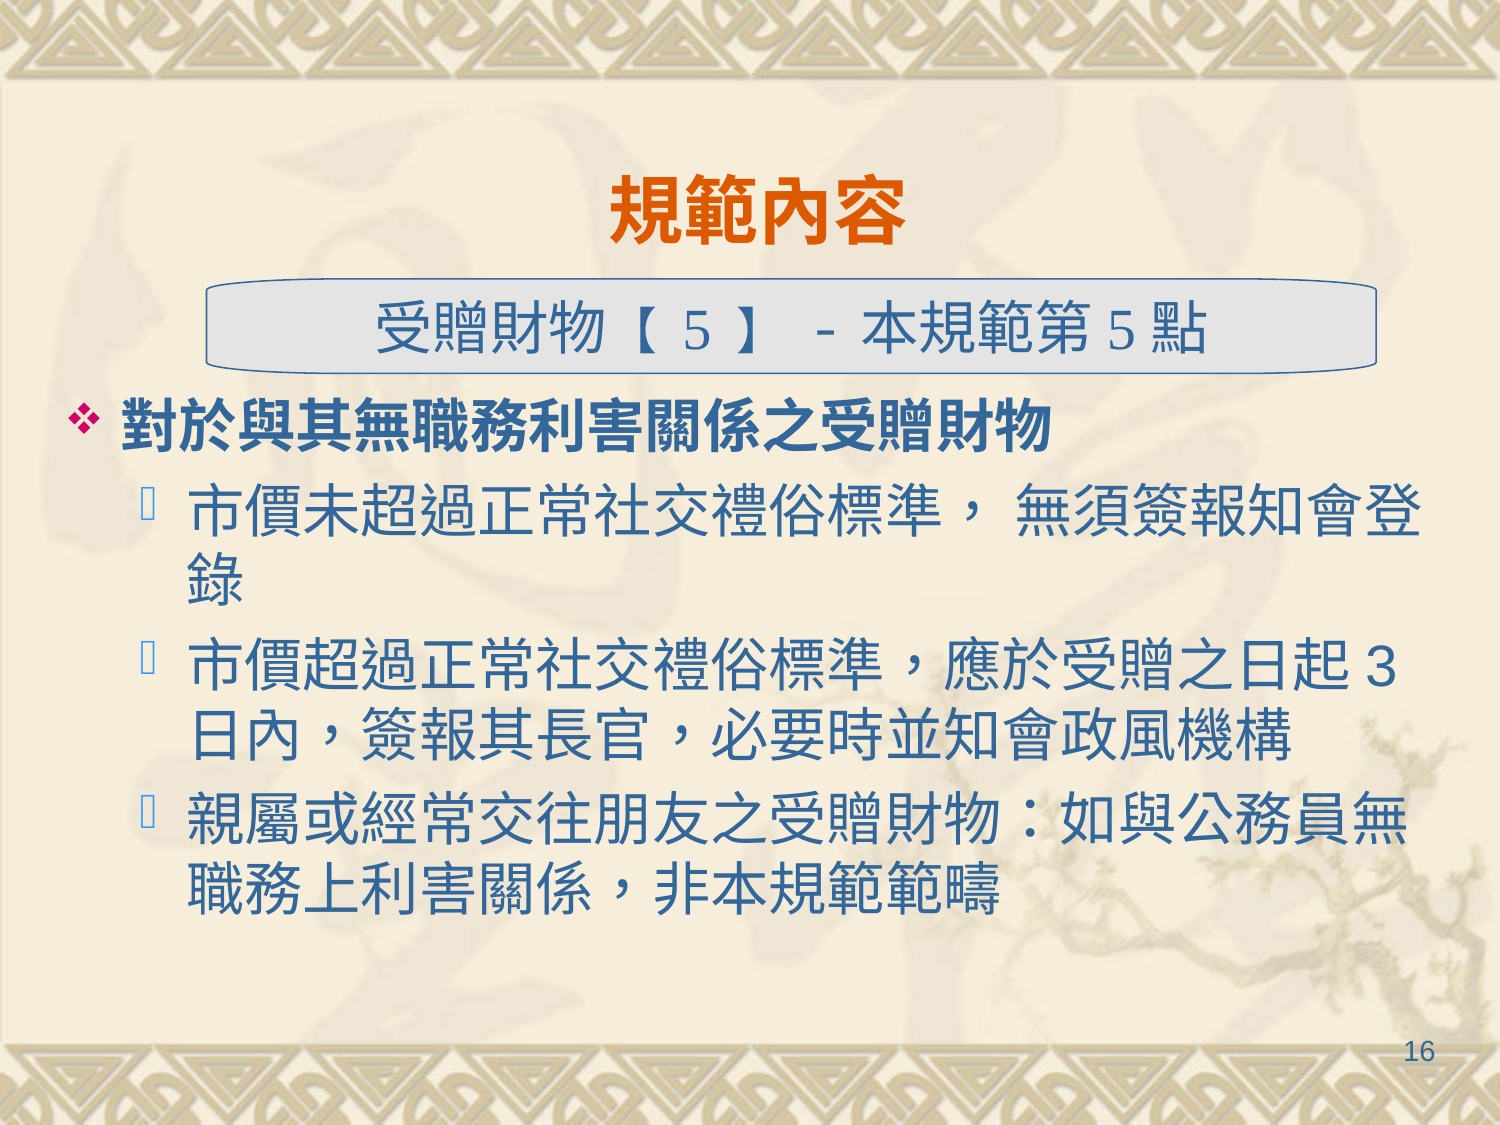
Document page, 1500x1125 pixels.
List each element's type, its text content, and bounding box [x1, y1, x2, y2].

picture [0, 0, 1500, 1125]
list 對於與其無職務利害關係之受贈財物 市價未超過正常社交禮俗標準， 無須簽報知會登錄 市價超過正常社交禮俗標準，應於受贈之日起3日內，簽報其長官，必要時並知會政風機構 親屬或經常交往朋友之受贈財物：如與公務員無職務上利害關係，非本規範範疇 [49, 381, 1451, 1001]
text_box <編號> [1074, 1024, 1451, 1103]
title 規範內容 [466, 148, 1052, 268]
text_box 受贈財物【 5 】 -本規範第5點 [206, 278, 1377, 374]
